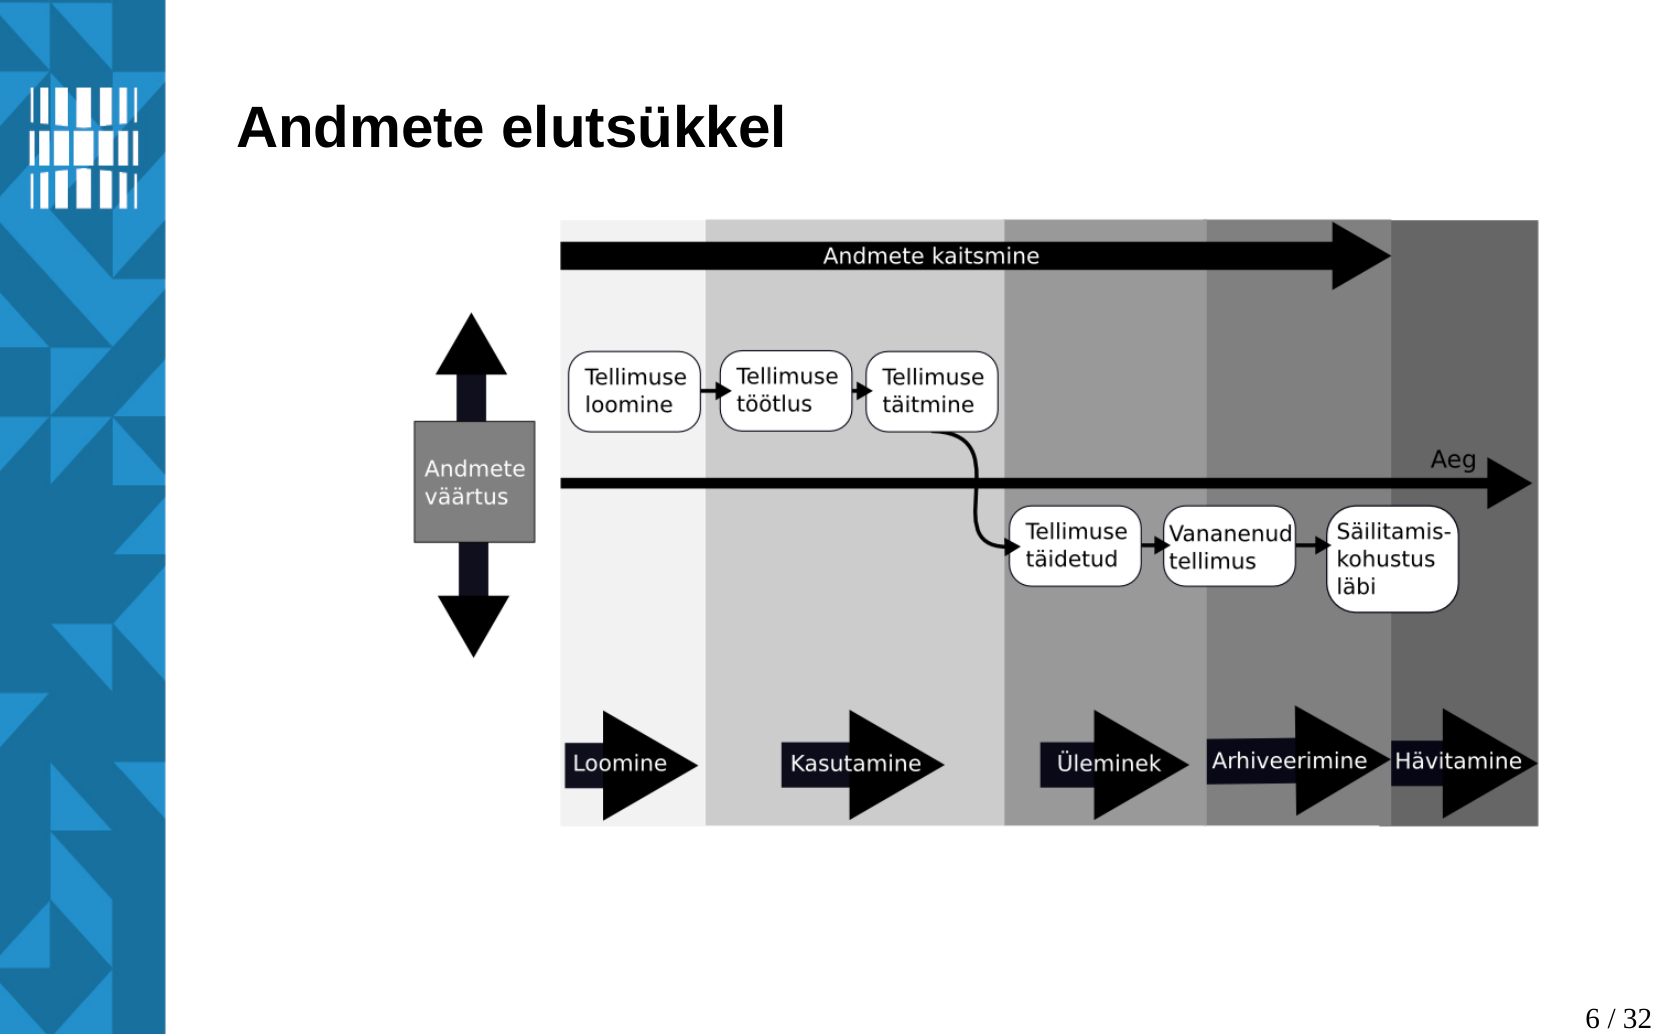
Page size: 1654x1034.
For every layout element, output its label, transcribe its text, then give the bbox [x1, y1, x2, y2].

title Andmete elutsükkel [236, 41, 1583, 214]
picture [386, 165, 1595, 885]
